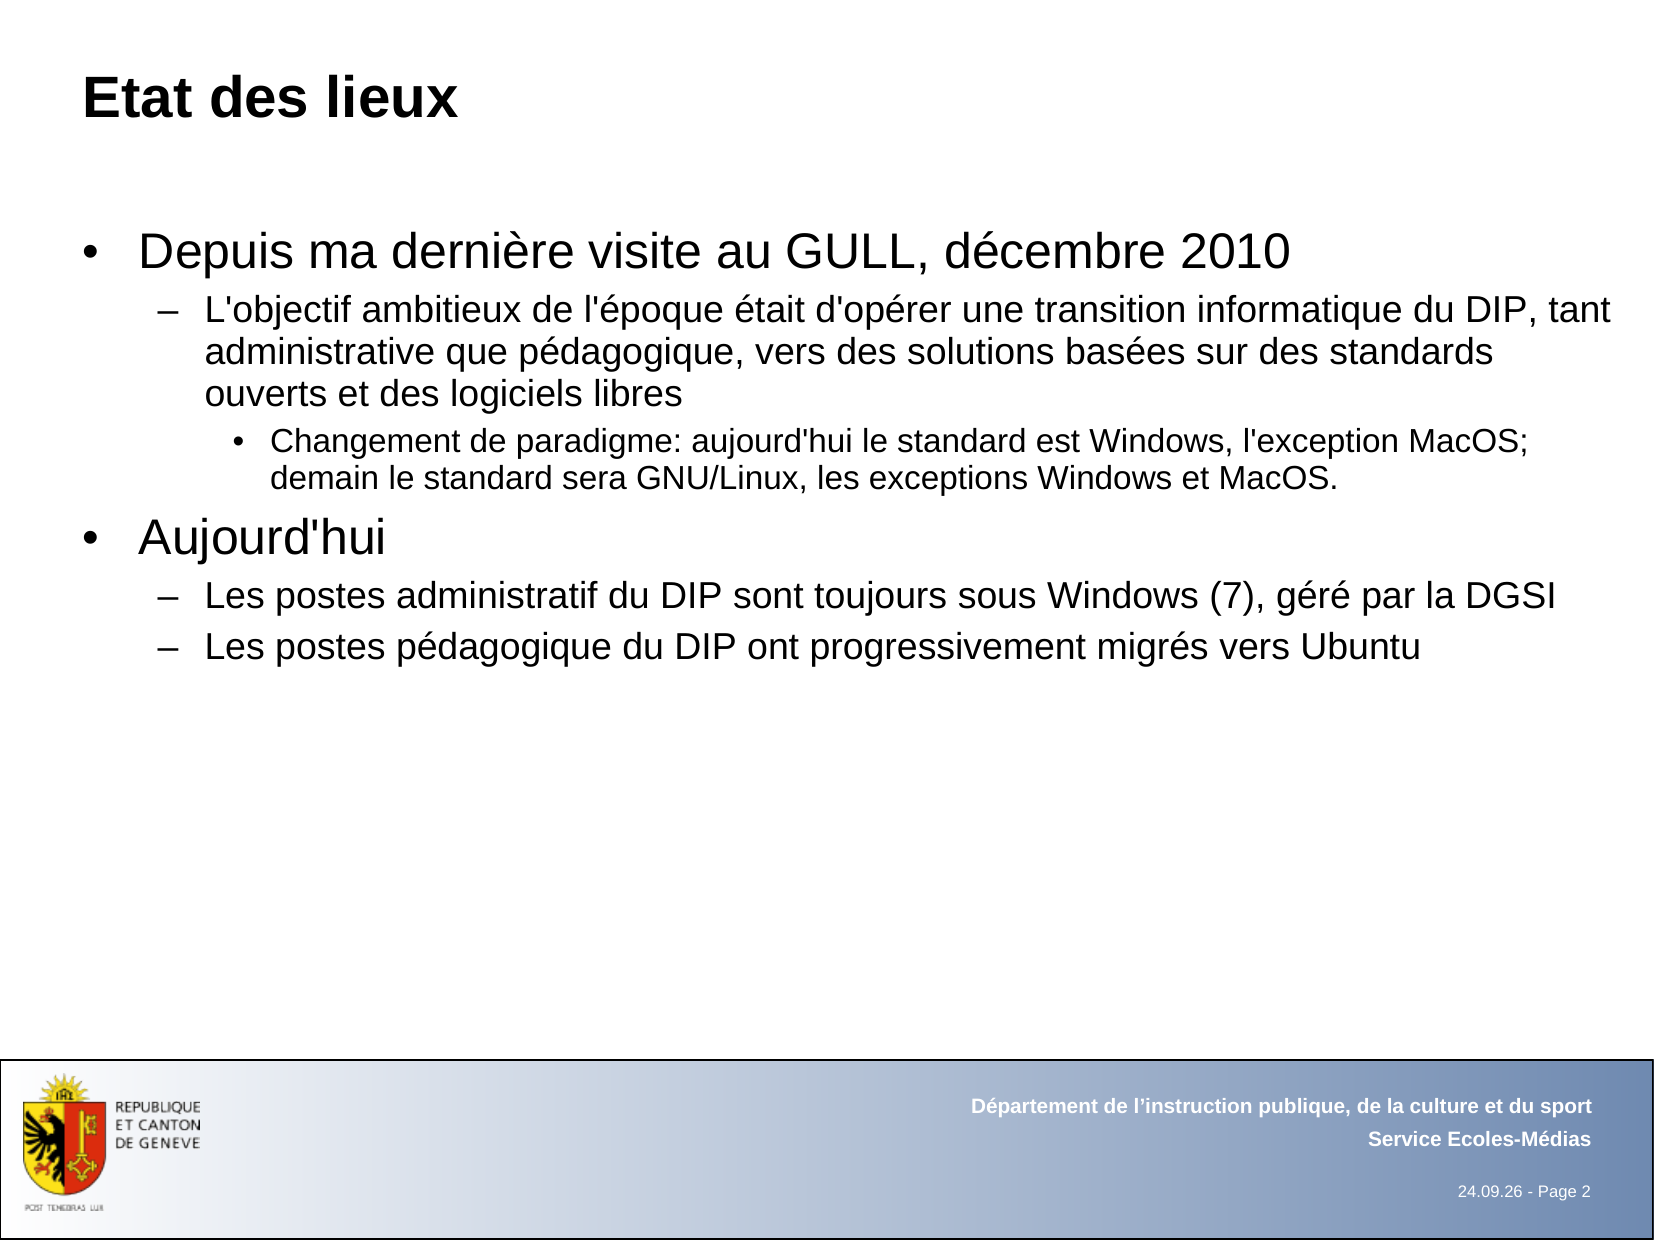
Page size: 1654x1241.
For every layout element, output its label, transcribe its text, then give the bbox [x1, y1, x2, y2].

list Depuis ma dernière visite au GULL, décembre 2010 L'objectif ambitieux de l'époque était d'opérer une transition informatique du DIP, tant administrative que pédagogique, vers des solutions basées sur des standards ouverts et des logiciels libres Changement de paradigme: aujourd'hui le standard est Windows, l'exception MacOS; demain le standard sera GNU/Linux, les exceptions Windows et MacOS. Aujourd'hui Les postes administratif du DIP sont toujours sous Windows (7), géré par la DGSI Les postes pédagogique du DIP ont progressivement migrés vers Ubuntu [82, 223, 1625, 1058]
title Etat des lieux [82, 23, 1571, 172]
picture [23, 1073, 200, 1211]
